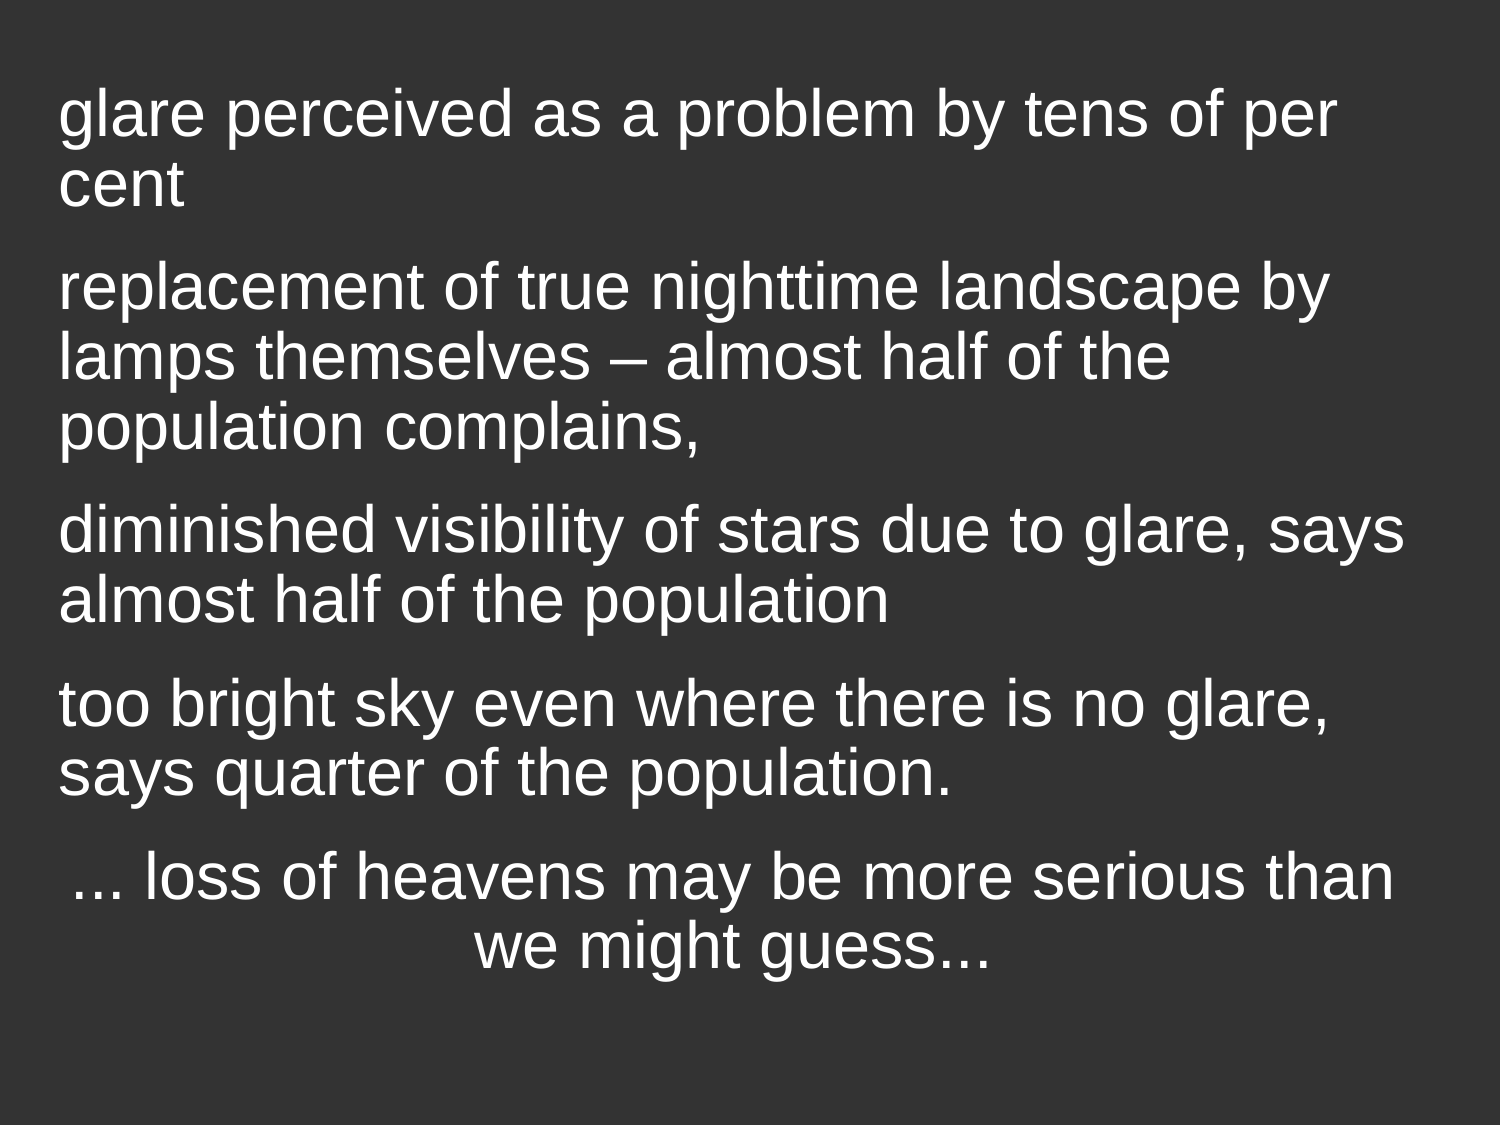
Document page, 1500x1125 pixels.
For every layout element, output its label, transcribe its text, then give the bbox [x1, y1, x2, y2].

list glare perceived as a problem by tens of per cent replacement of true nighttime landscape by lamps themselves – almost half of the population complains, diminished visibility of stars due to glare, says almost half of the population too bright sky even where there is no glare, says quarter of the population. ... loss of heavens may be more serious than we might guess... [59, 81, 1409, 989]
title [75, 21, 1425, 257]
